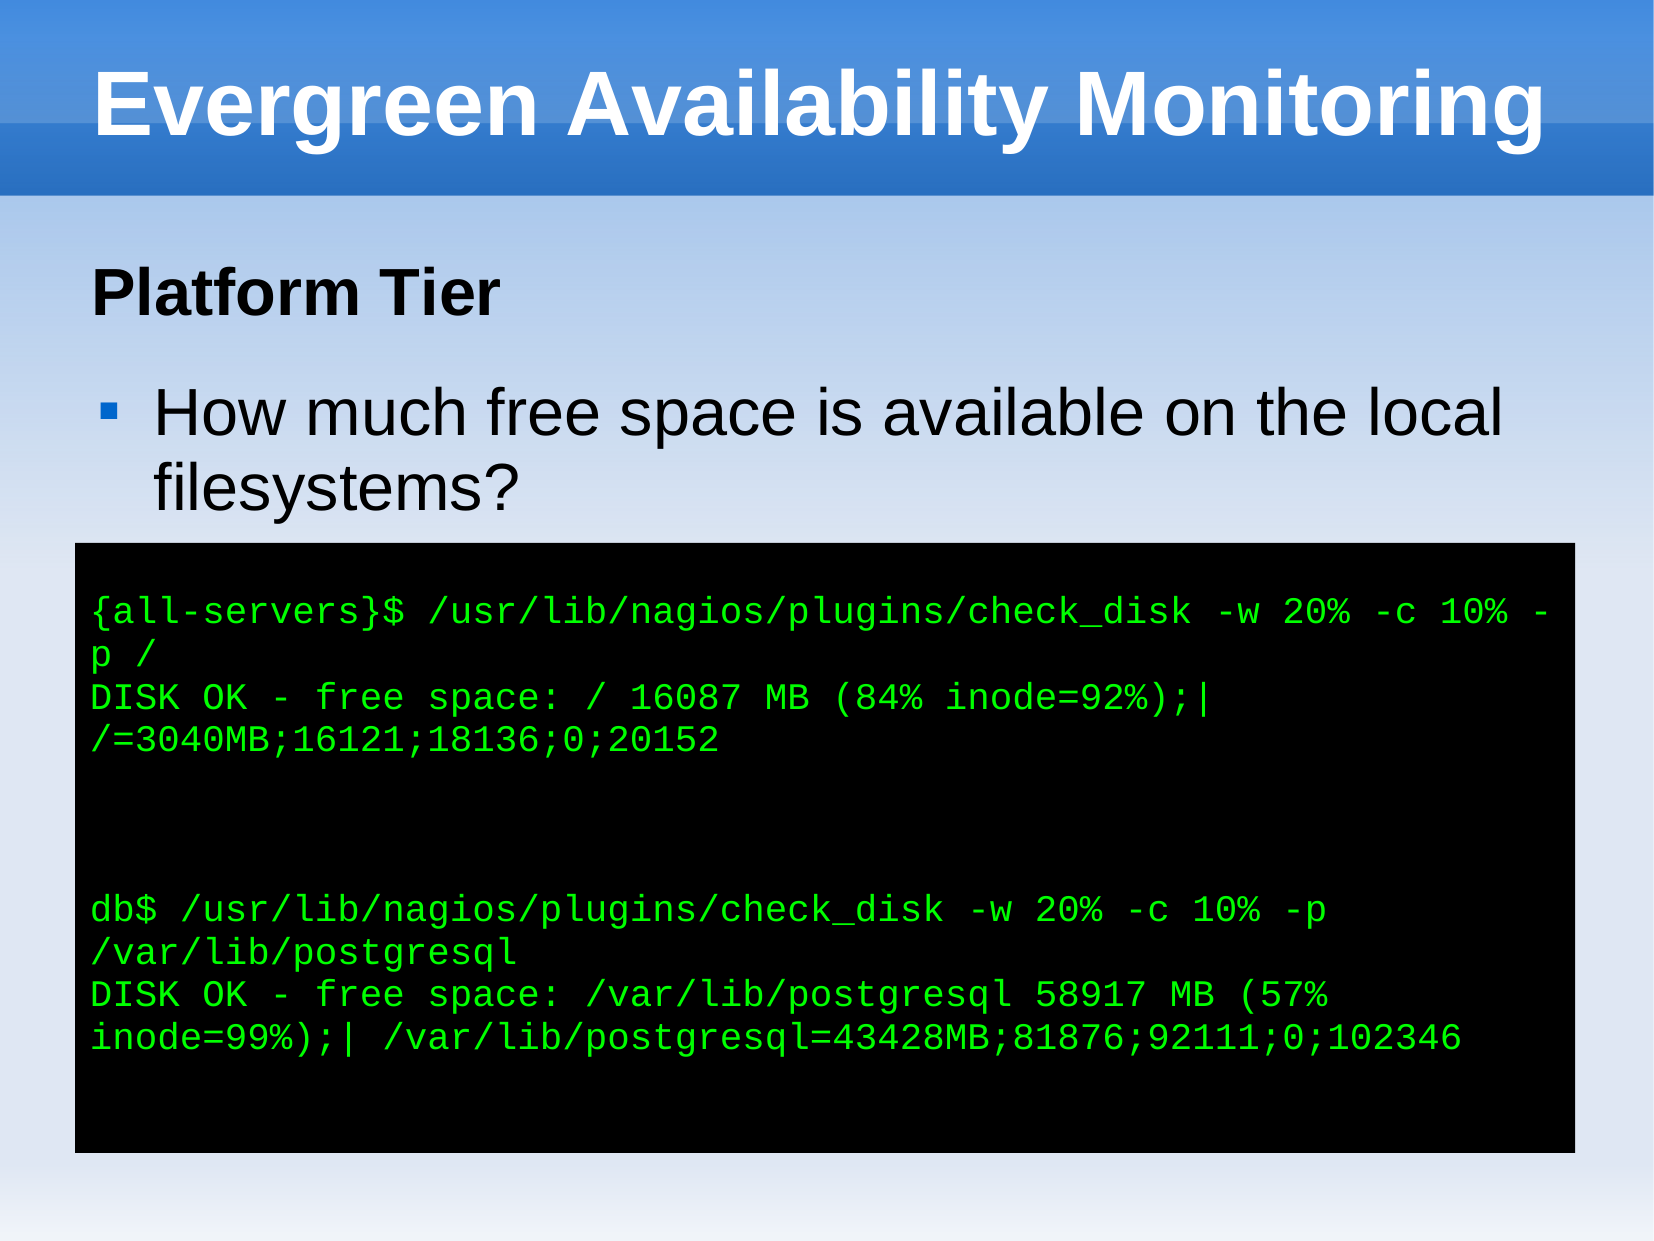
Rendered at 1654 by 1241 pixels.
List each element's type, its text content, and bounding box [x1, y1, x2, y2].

text_box Platform Tier [76, 247, 518, 338]
text_box {all-servers}$ /usr/lib/nagios/plugins/check_disk -w 20% -c 10% -p / DISK OK - free space: / 16087 MB (84% inode=92%);| /=3040MB;16121;18136;0;20152 db$ /usr/lib/nagios/plugins/check_disk -w 20% -c 10% -p /var/lib/postgresql DISK OK - free space: /var/lib/postgresql 58917 MB (57% inode=99%);| /var/lib/postgresql=43428MB;81876;92111;0;102346 [75, 542, 1576, 1153]
list How much free space is available on the local filesystems? [82, 375, 1571, 525]
picture [0, 0, 1654, 1241]
title Evergreen Availability Monitoring [76, 0, 1565, 208]
